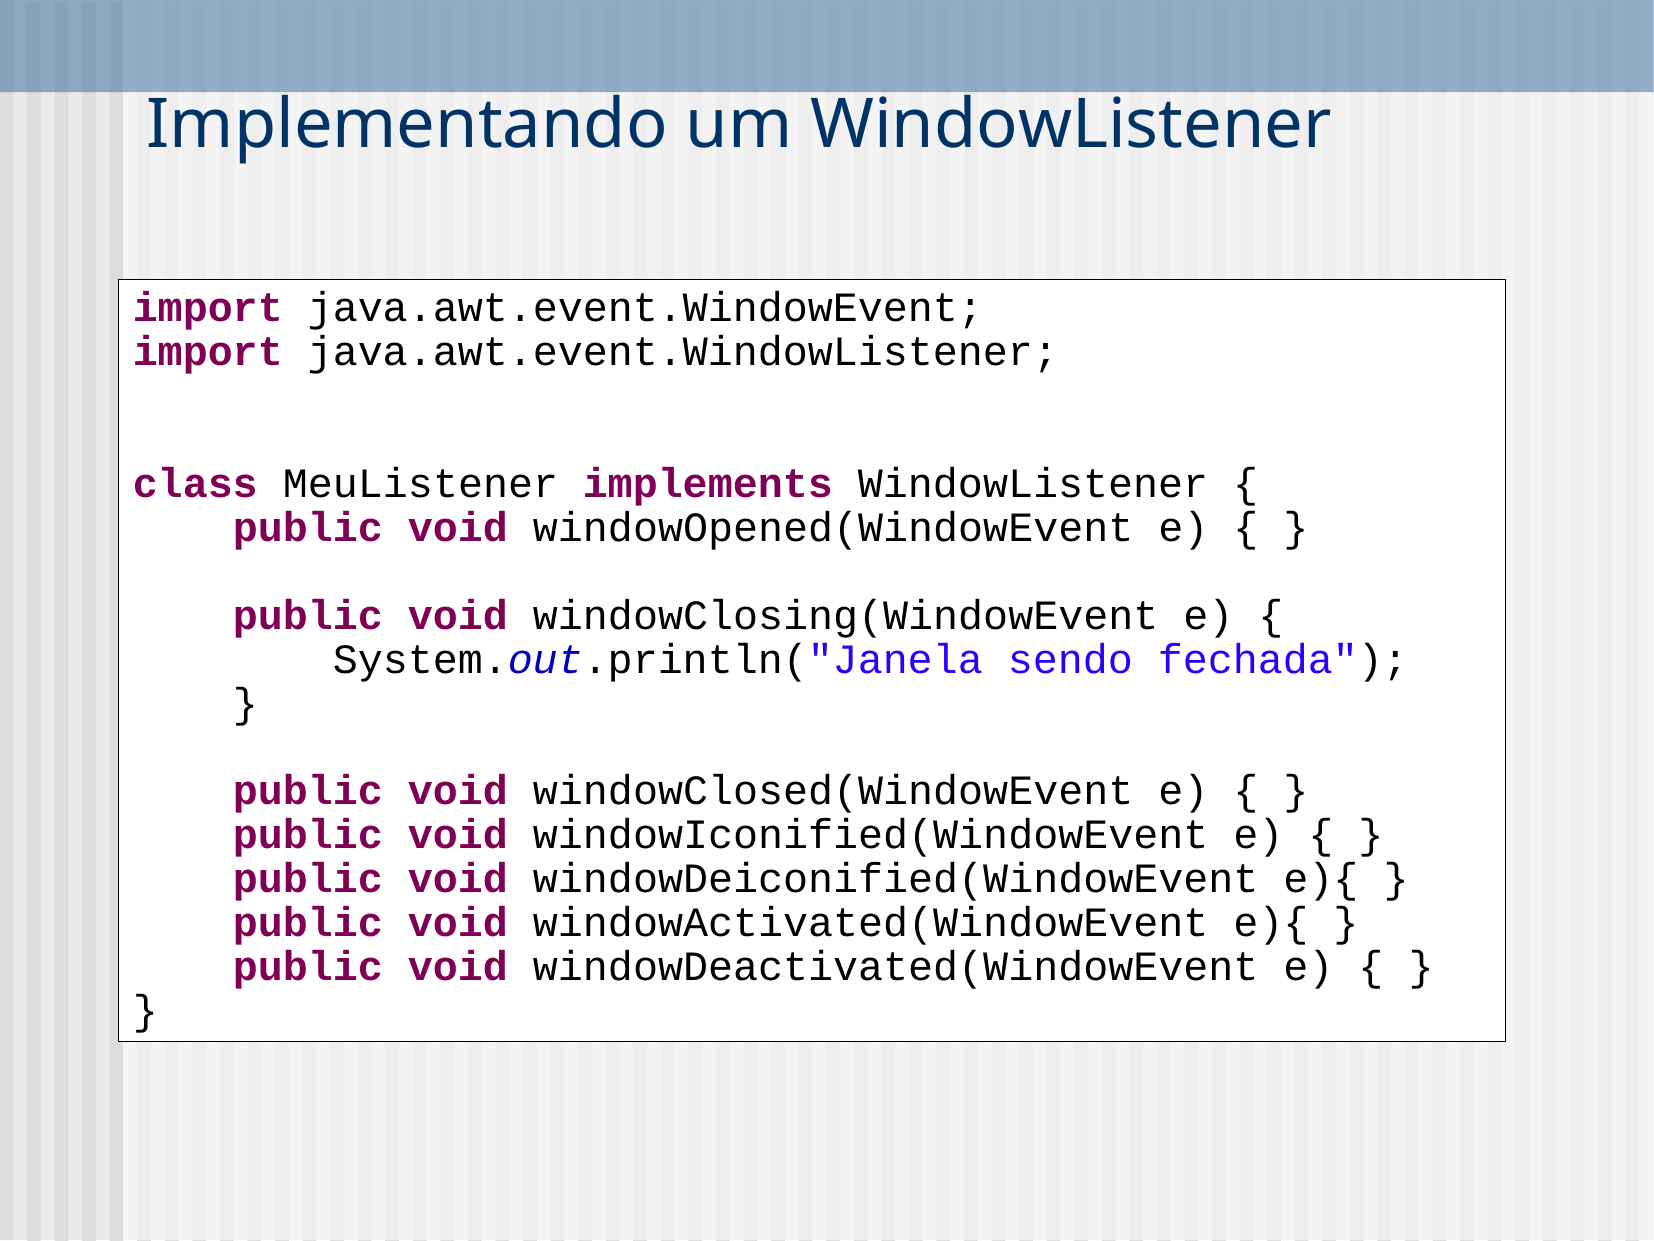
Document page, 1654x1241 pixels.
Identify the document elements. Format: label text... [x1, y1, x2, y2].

text_box import java.awt.event.WindowEvent; import java.awt.event.WindowListener; class MeuListener implements WindowListener { public void windowOpened(WindowEvent e) { } public void windowClosing(WindowEvent e) { System.out.println("Janela sendo fechada"); } public void windowClosed(WindowEvent e) { } public void windowIconified(WindowEvent e) { } public void windowDeiconified(WindowEvent e){ } public void windowActivated(WindowEvent e){ } public void windowDeactivated(WindowEvent e) { } } [118, 279, 1506, 1034]
title Implementando um WindowListener [146, 29, 1536, 212]
